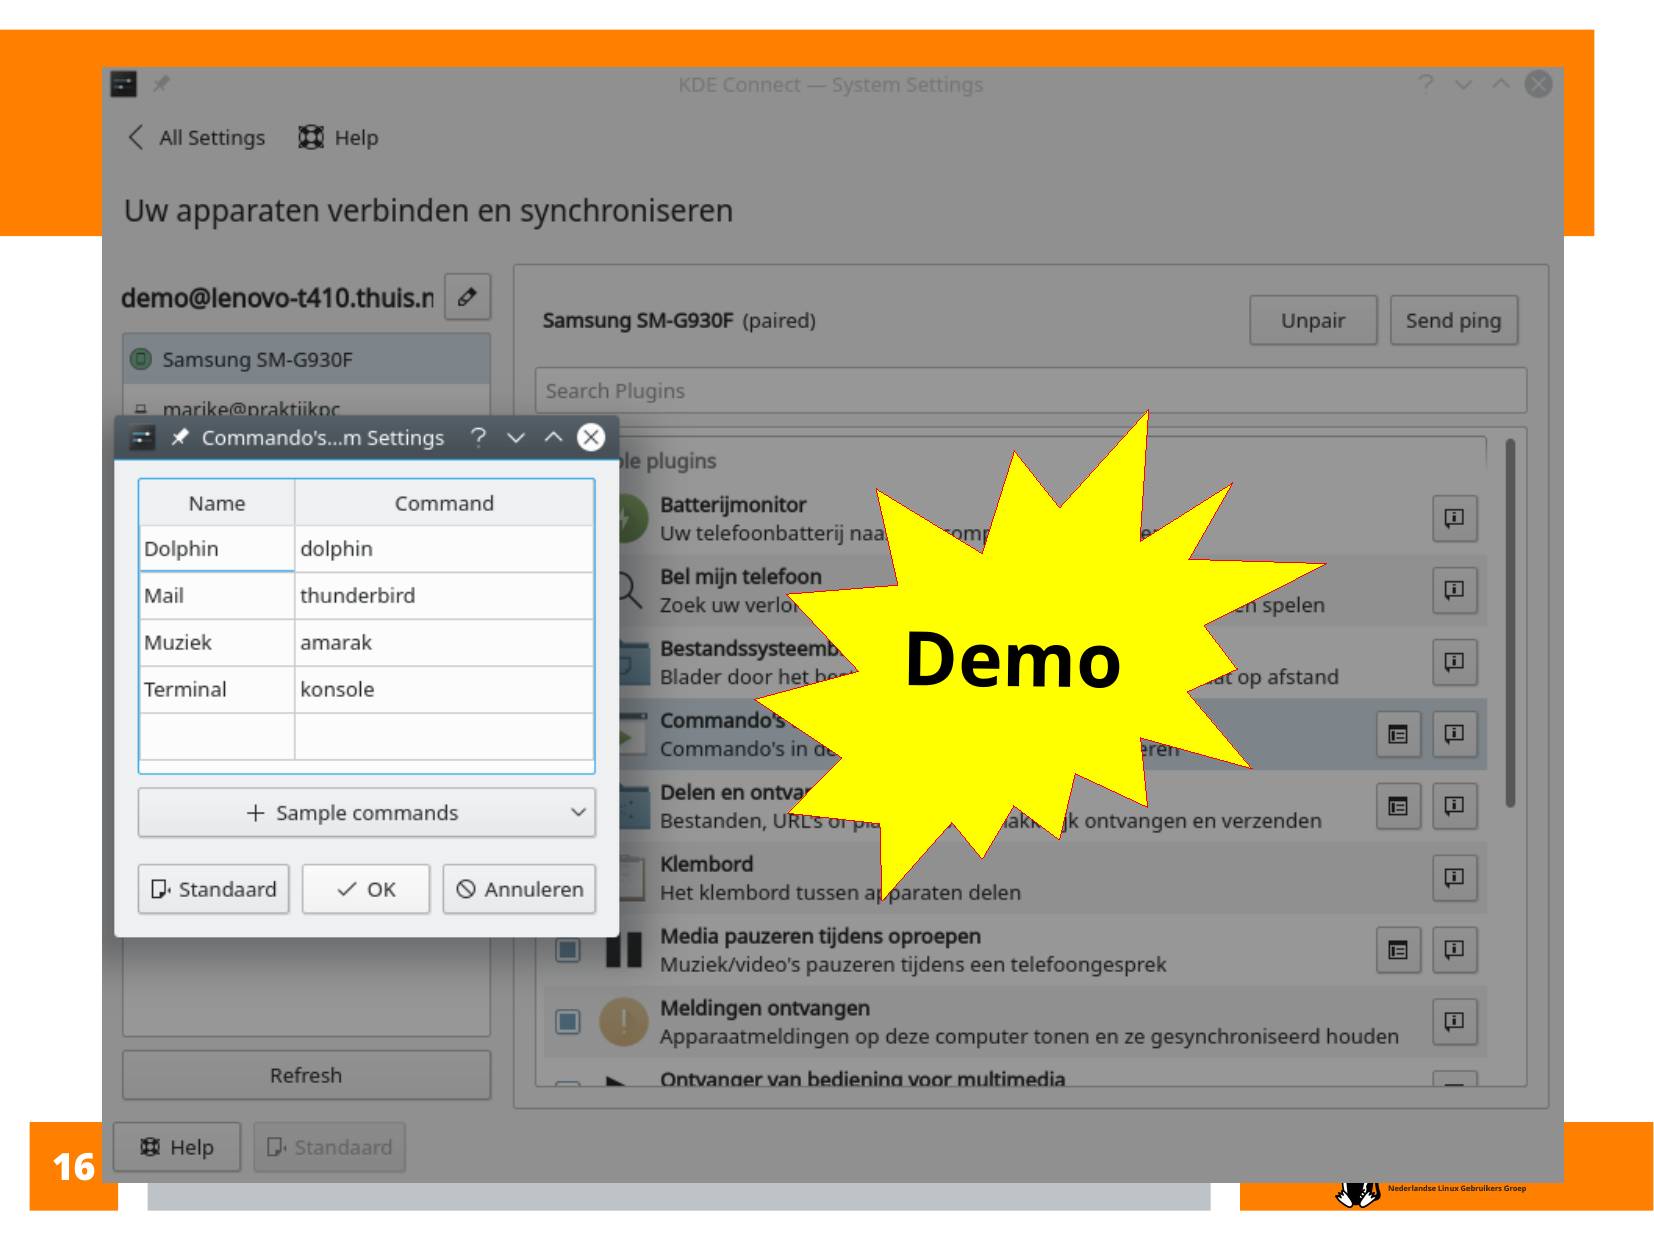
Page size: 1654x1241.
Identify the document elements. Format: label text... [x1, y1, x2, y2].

text_box Demo [754, 409, 1327, 901]
picture [102, 67, 1564, 1208]
